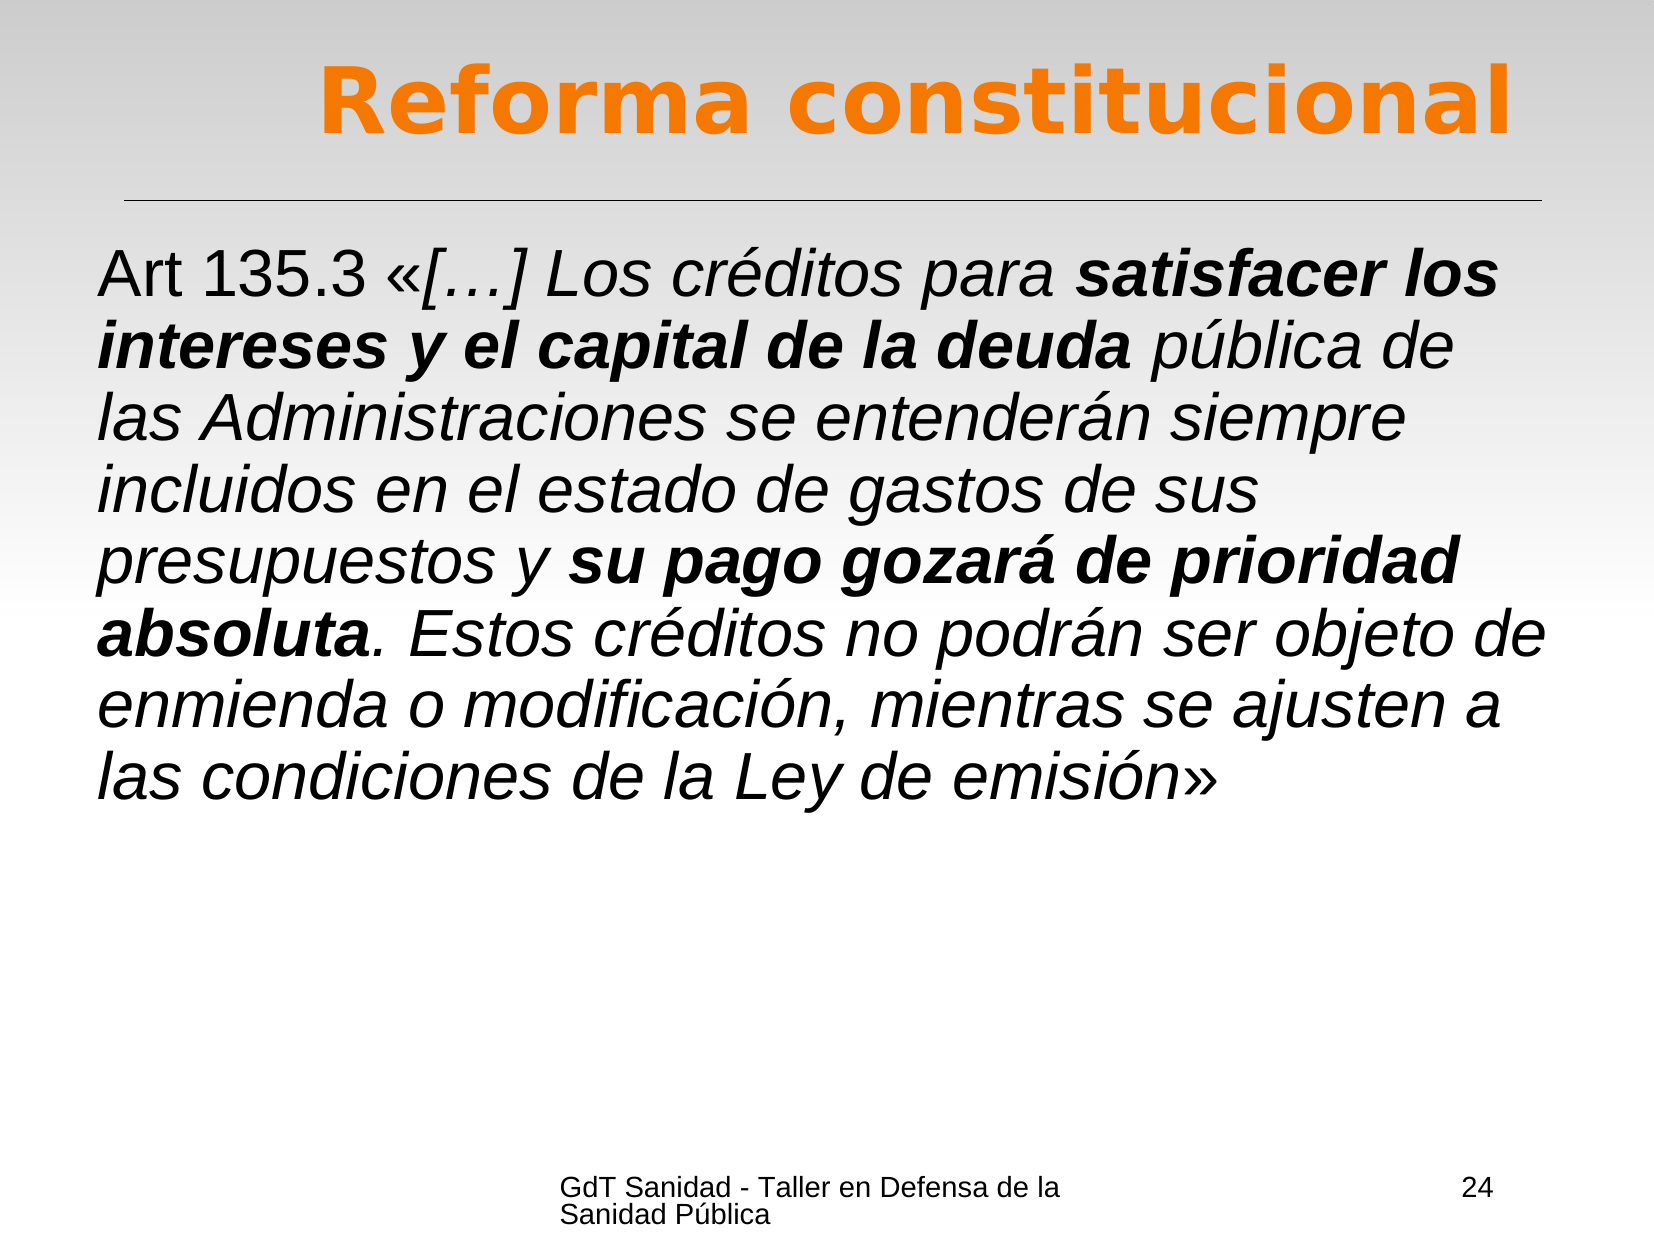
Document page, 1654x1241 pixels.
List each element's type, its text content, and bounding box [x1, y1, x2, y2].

list Art 135.3 «[…] Los créditos para satisfacer los intereses y el capital de la deuda pública de las Administraciones se entenderán siempre incluidos en el estado de gastos de sus presupuestos y su pago gozará de prioridad absoluta. Estos créditos no podrán ser objeto de enmienda o modificación, mientras se ajusten a las condiciones de la Ley de emisión» [82, 231, 1571, 1050]
title Reforma constitucional [59, 25, 1625, 178]
